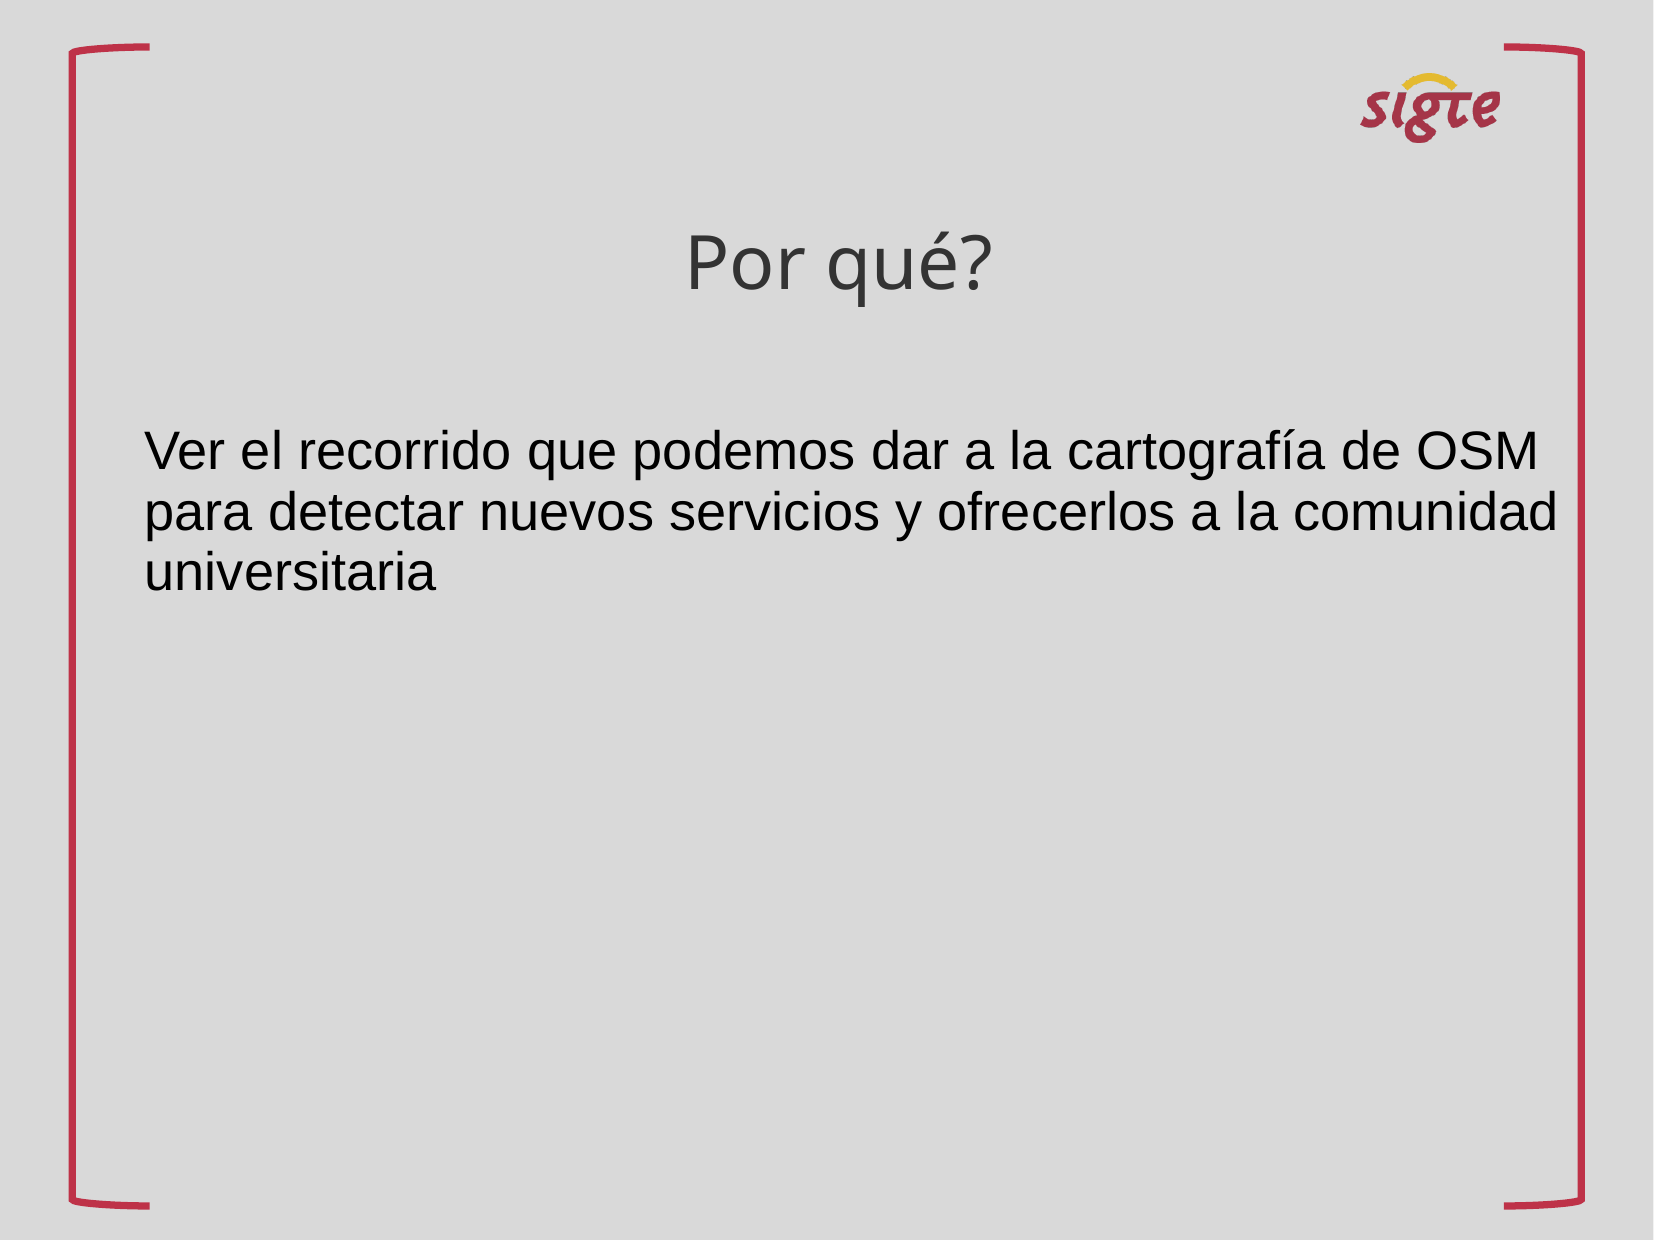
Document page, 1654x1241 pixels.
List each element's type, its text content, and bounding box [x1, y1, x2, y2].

text_box Ver el recorrido que podemos dar a la cartografía de OSM para detectar nuevos servicios y ofrecerlos a la comunidad universitaria [129, 413, 1576, 610]
text_box Por qué? [100, 207, 1577, 314]
picture [1360, 73, 1500, 143]
